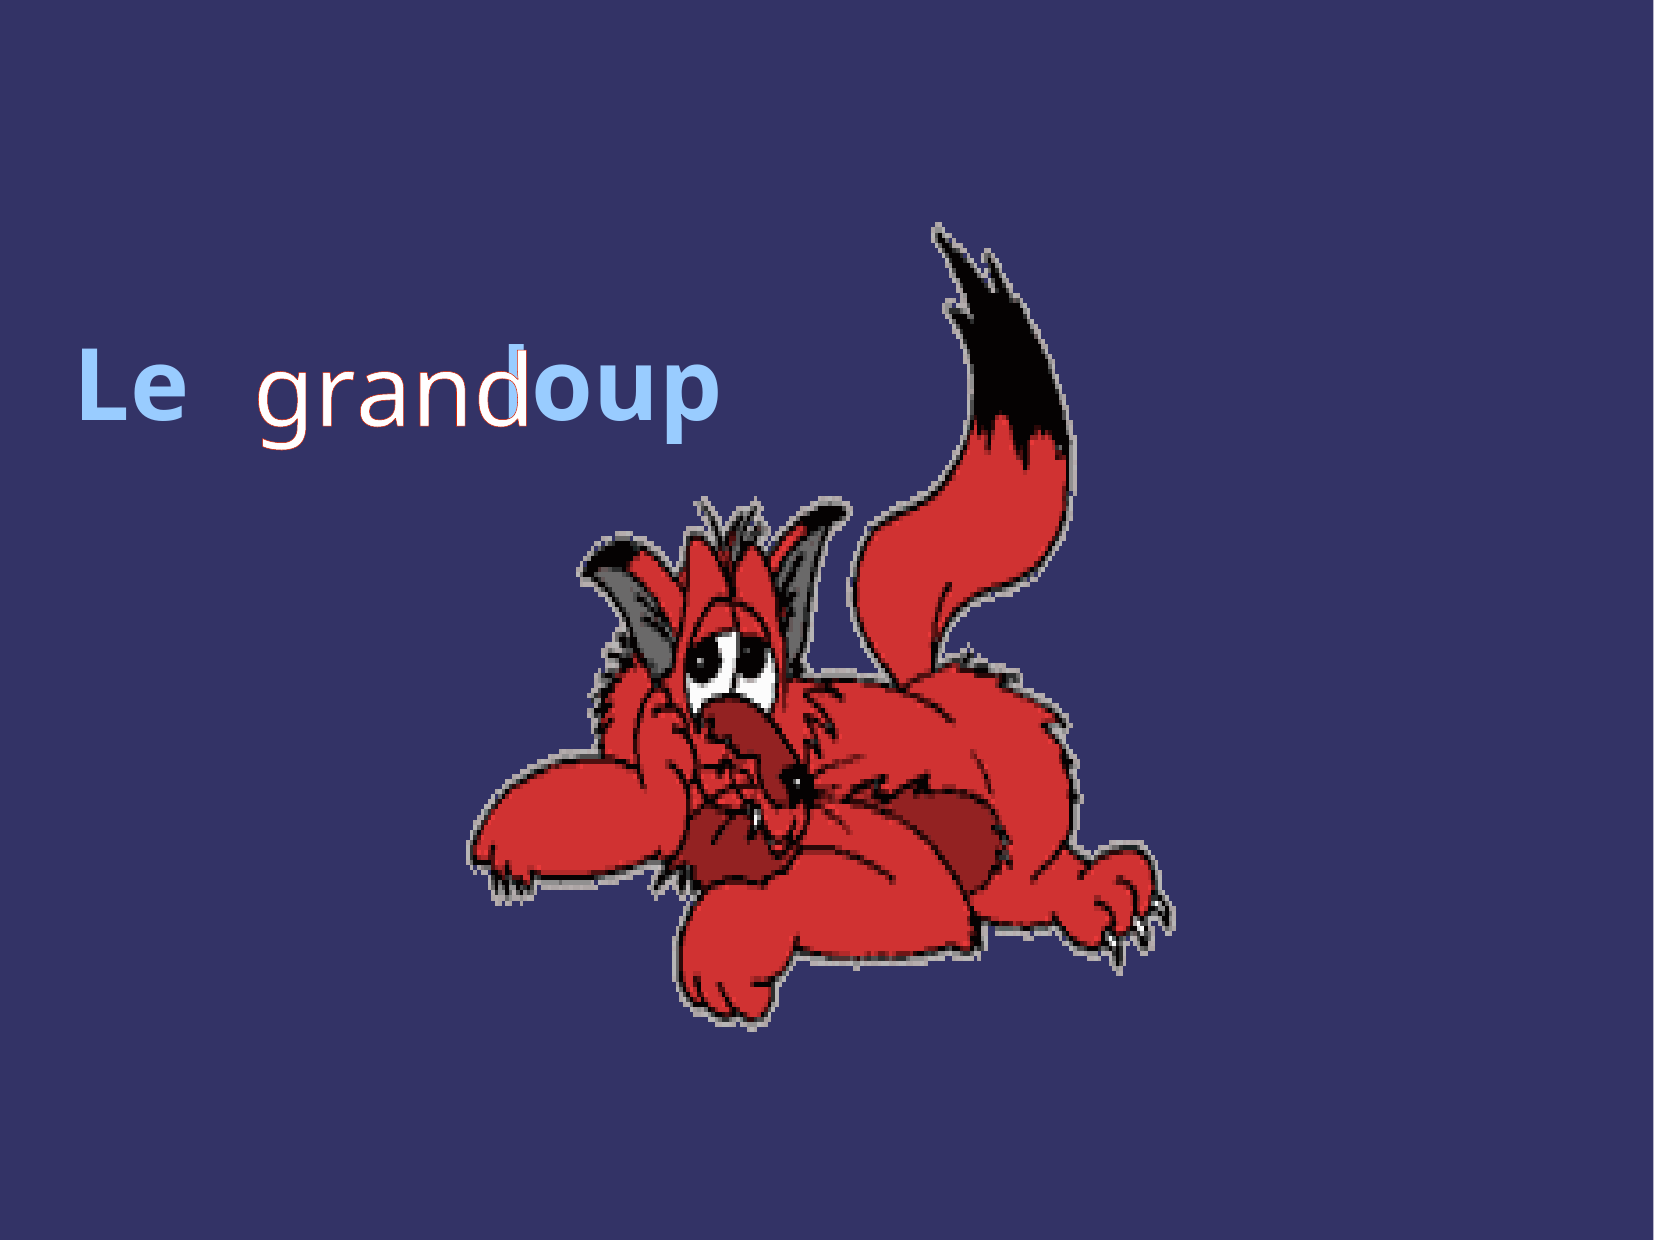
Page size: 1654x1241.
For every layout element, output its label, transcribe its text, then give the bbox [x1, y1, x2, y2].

text_box grand [238, 288, 562, 443]
picture [442, 147, 1329, 1063]
text_box Le loup [59, 282, 1063, 437]
